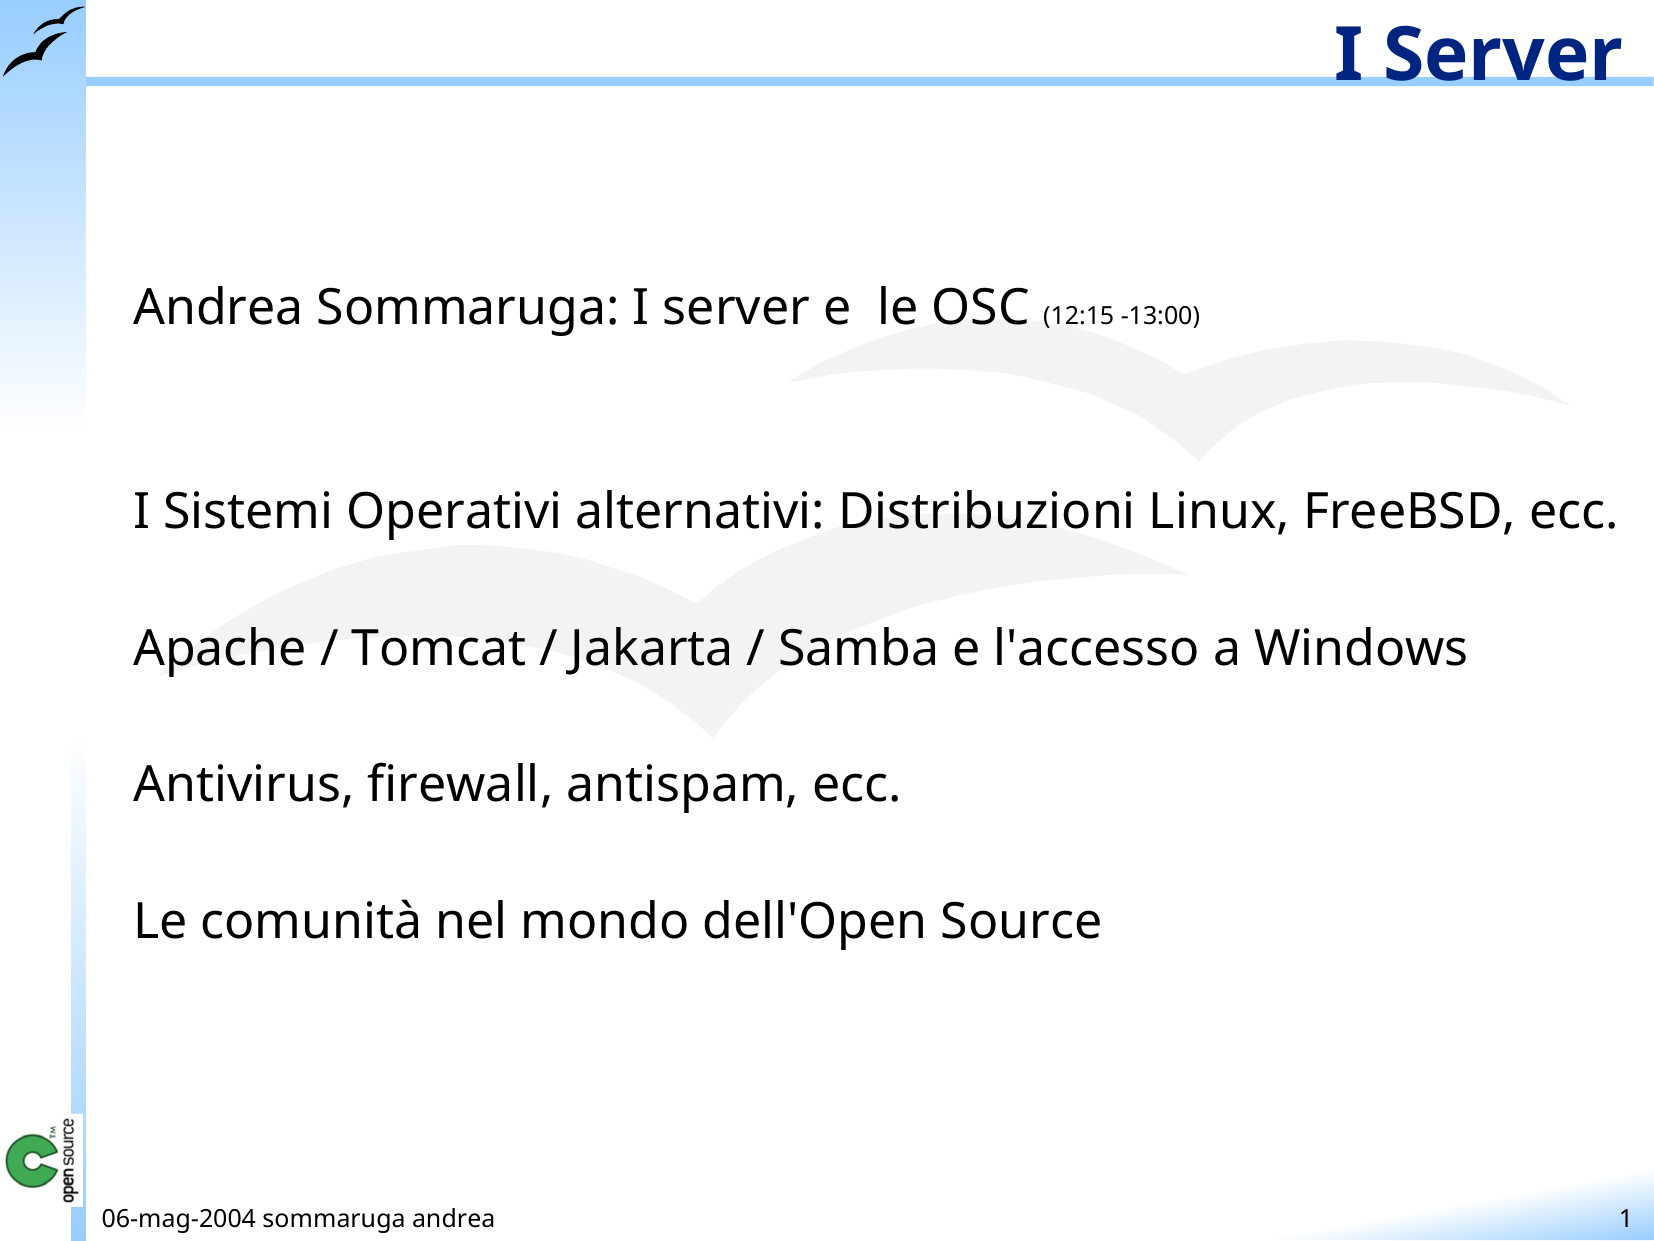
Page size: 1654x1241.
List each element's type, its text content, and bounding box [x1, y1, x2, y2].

title I Server [85, 0, 1654, 104]
list Andrea Sommaruga: I server e le OSC (12:15 -13:00) I Sistemi Operativi alternativi: Distribuzioni Linux, FreeBSD, ecc. Apache / Tomcat / Jakarta / Samba e l'accesso a Windows Antivirus, firewall, antispam, ecc. Le comunità nel mondo dell'Open Source [85, 134, 1628, 1163]
picture [1, 1115, 83, 1207]
